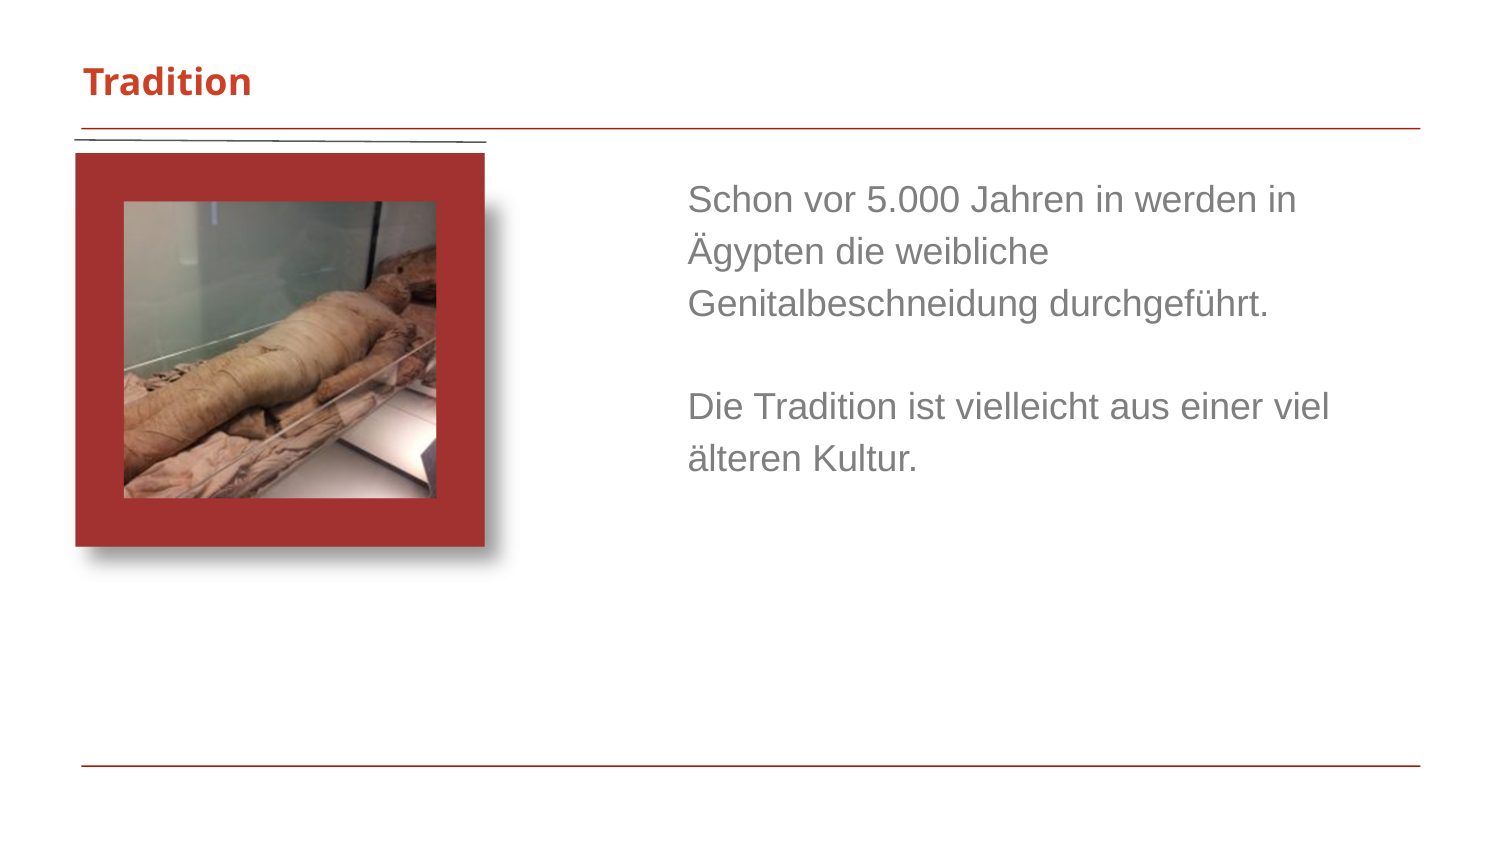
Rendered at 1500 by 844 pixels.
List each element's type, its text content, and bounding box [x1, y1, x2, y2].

picture [62, 153, 527, 589]
text_box Tradition [67, 43, 1078, 117]
text_box Schon vor 5.000 Jahren in werden in Ägypten die weibliche Genitalbeschneidung durchgeführt. Die Tradition ist vielleicht aus einer viel älteren Kultur. [672, 153, 1421, 742]
